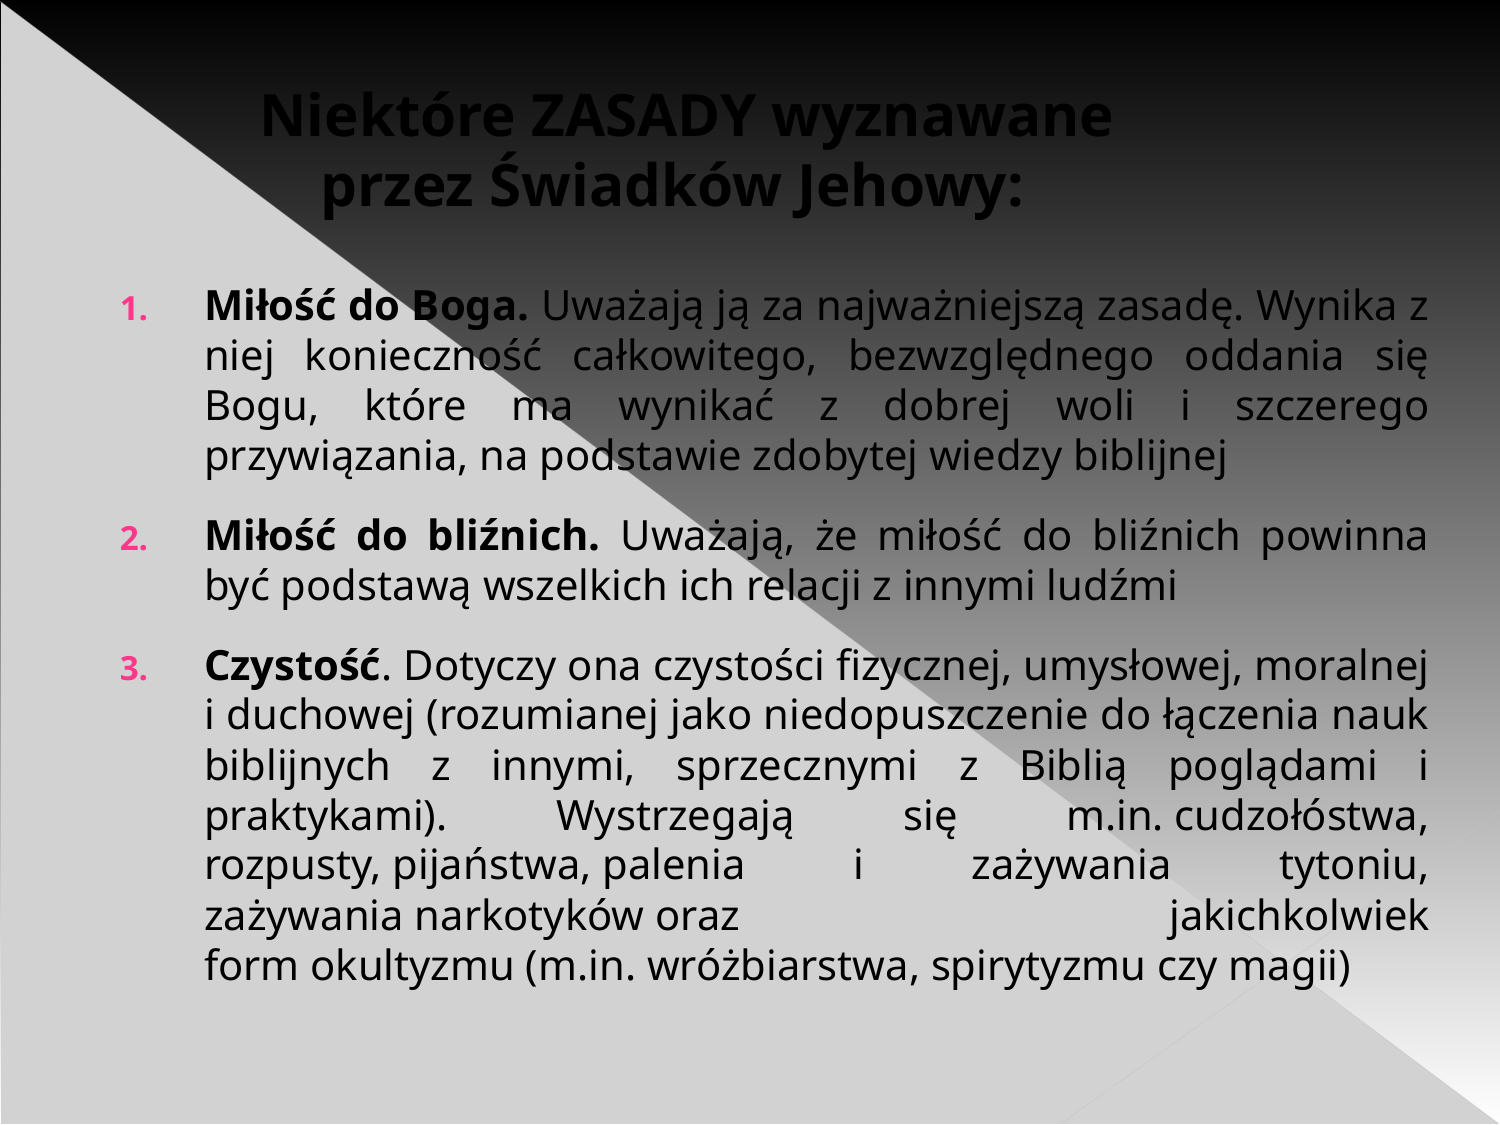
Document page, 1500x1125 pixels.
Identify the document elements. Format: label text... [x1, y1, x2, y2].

title Niektóre ZASADY wyznawane przez Świadków Jehowy: [165, 70, 1312, 254]
list Miłość do Boga. Uważają ją za najważniejszą zasadę. Wynika z niej konieczność całkowitego, bezwzględnego oddania się Bogu, które ma wynikać z dobrej woli i szczerego przywiązania, na podstawie zdobytej wiedzy biblijnej Miłość do bliźnich. Uważają, że miłość do bliźnich powinna być podstawą wszelkich ich relacji z innymi ludźmi Czystość. Dotyczy ona czystości fizycznej, umysłowej, moralnej i duchowej (rozumianej jako niedopuszczenie do łączenia nauk biblijnych z innymi, sprzecznymi z Biblią poglądami i praktykami). Wystrzegają się m.in. cudzołóstwa, rozpusty, pijaństwa, palenia i zażywania tytoniu, zażywania narkotyków oraz jakichkolwiek form okultyzmu (m.in. wróżbiarstwa, spirytyzmu czy magii) [94, 271, 1445, 1022]
